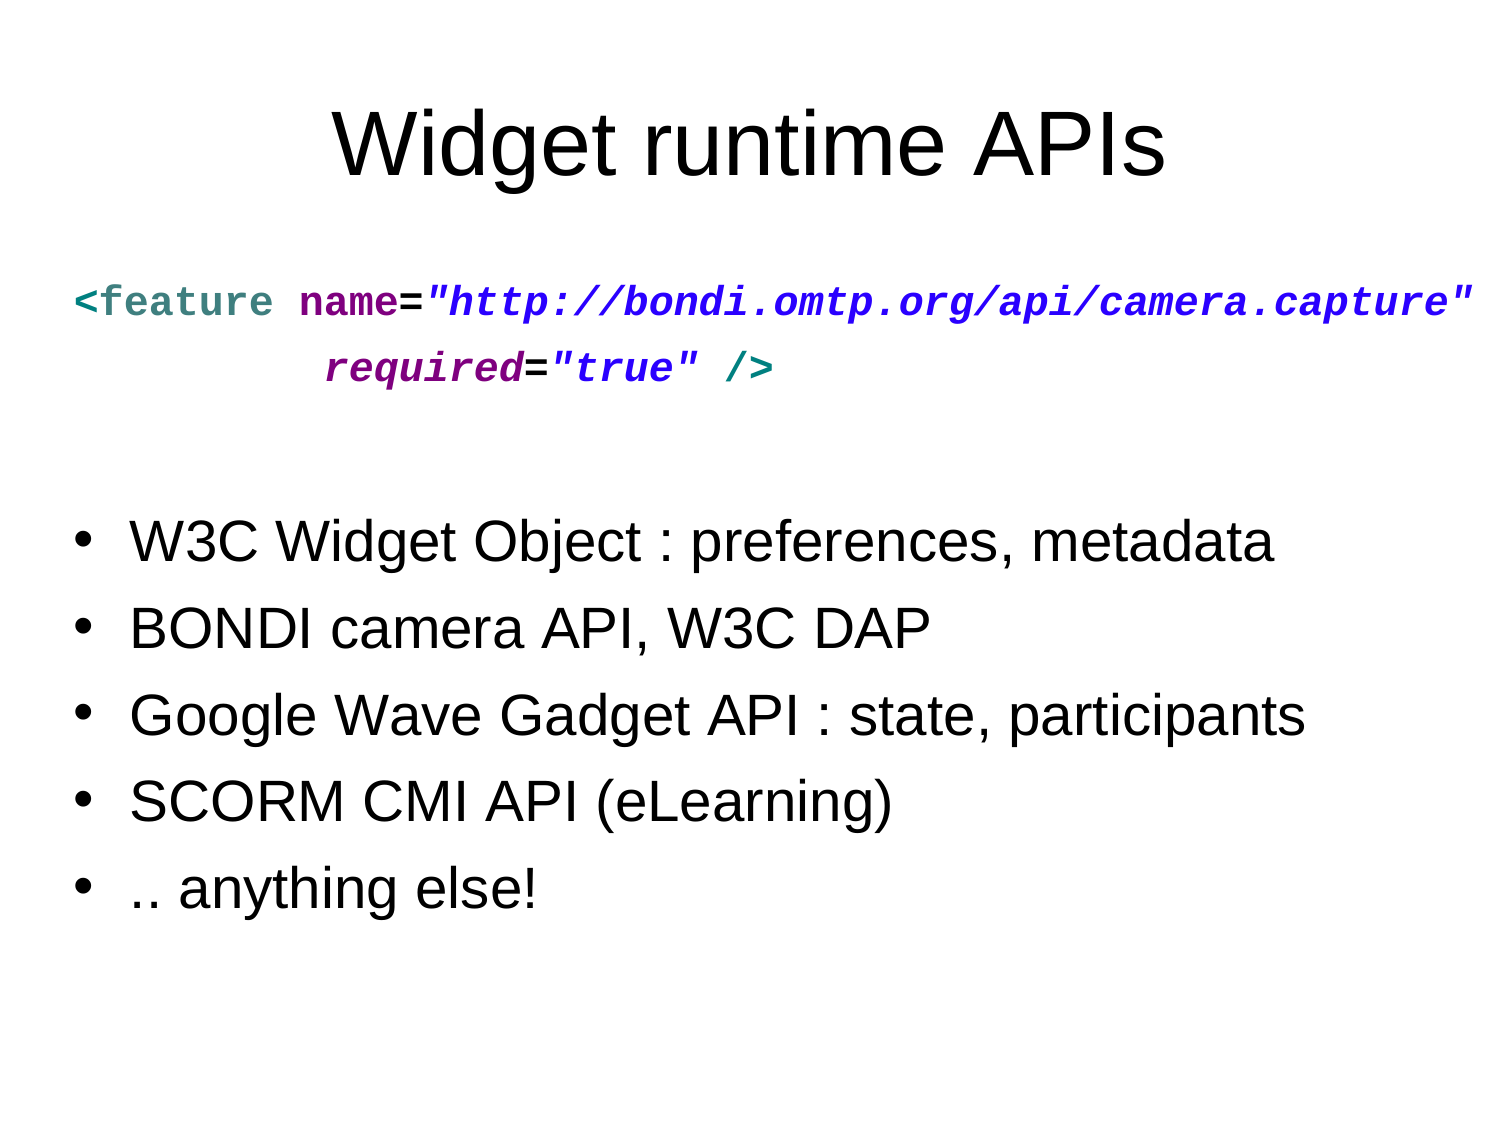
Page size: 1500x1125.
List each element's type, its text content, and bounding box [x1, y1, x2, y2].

list <feature name="http://bondi.omtp.org/api/camera.capture" required="true" /> W3C Widget Object : preferences, metadata BONDI camera API, W3C DAP Google Wave Gadget API : state, participants SCORM CMI API (eLearning) .. anything else! [59, 265, 1500, 1009]
title Widget runtime APIs [75, 44, 1426, 233]
